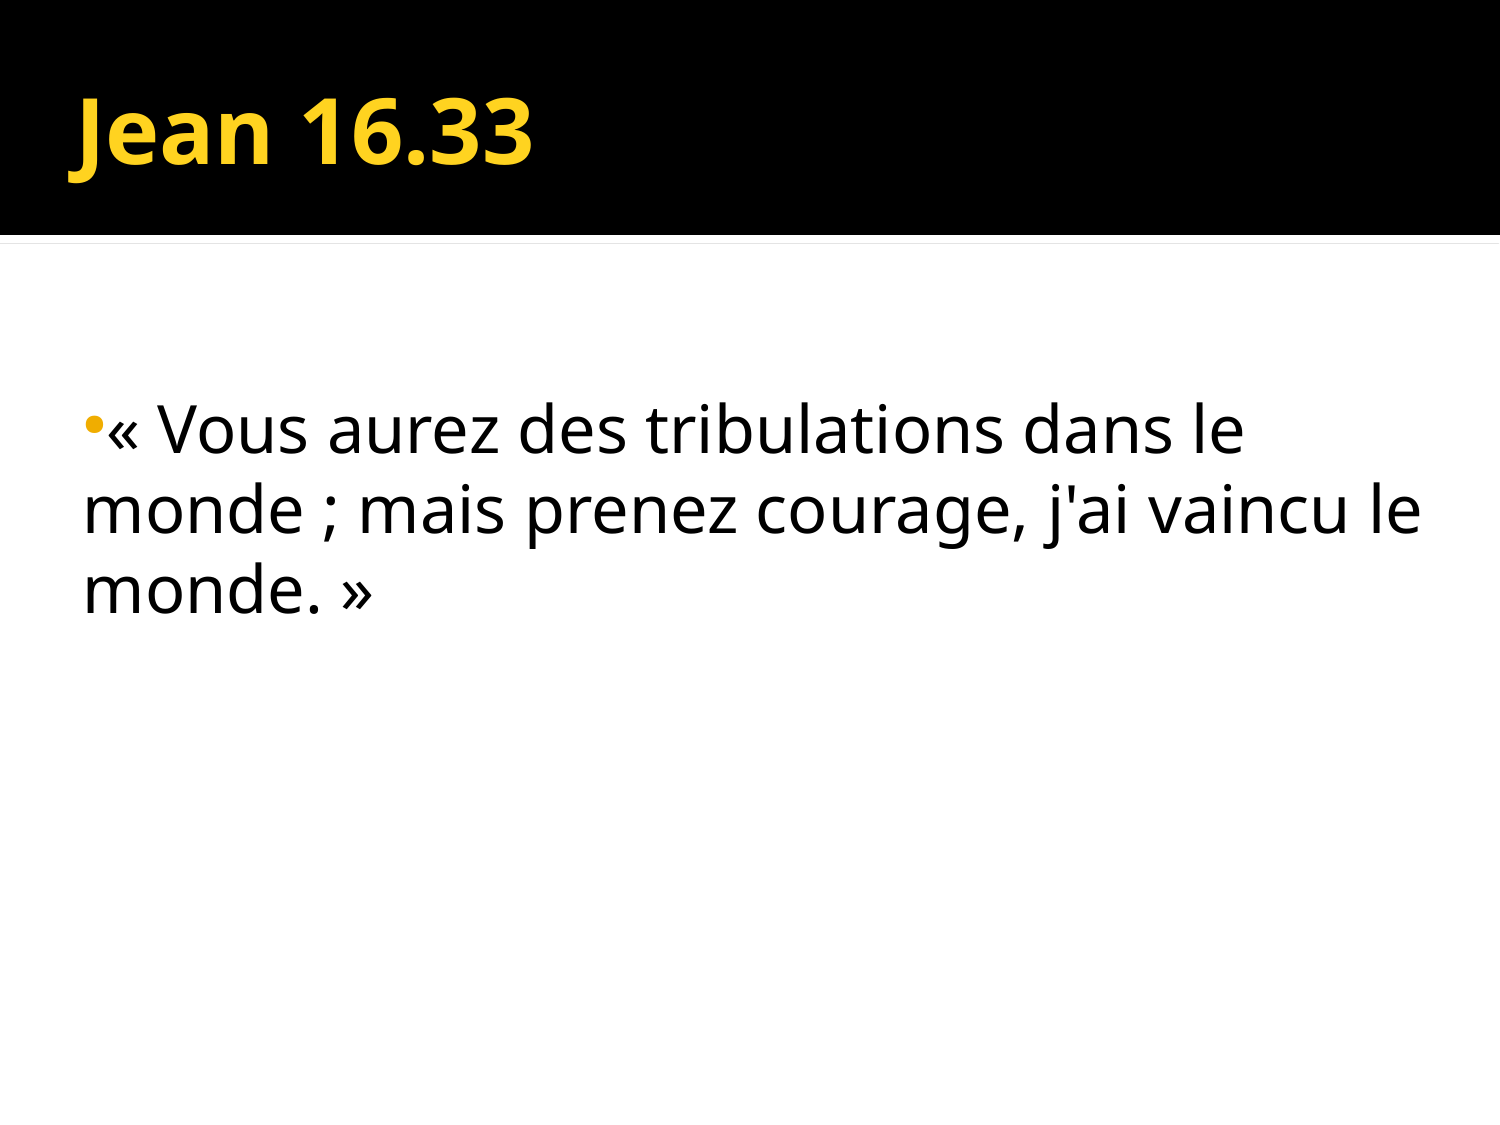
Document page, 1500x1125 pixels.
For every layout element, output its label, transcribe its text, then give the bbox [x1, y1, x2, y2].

title Jean 16.33 [75, 25, 1426, 232]
list « Vous aurez des tribulations dans le monde ; mais prenez courage, j'ai vaincu le monde. » [82, 386, 1433, 733]
